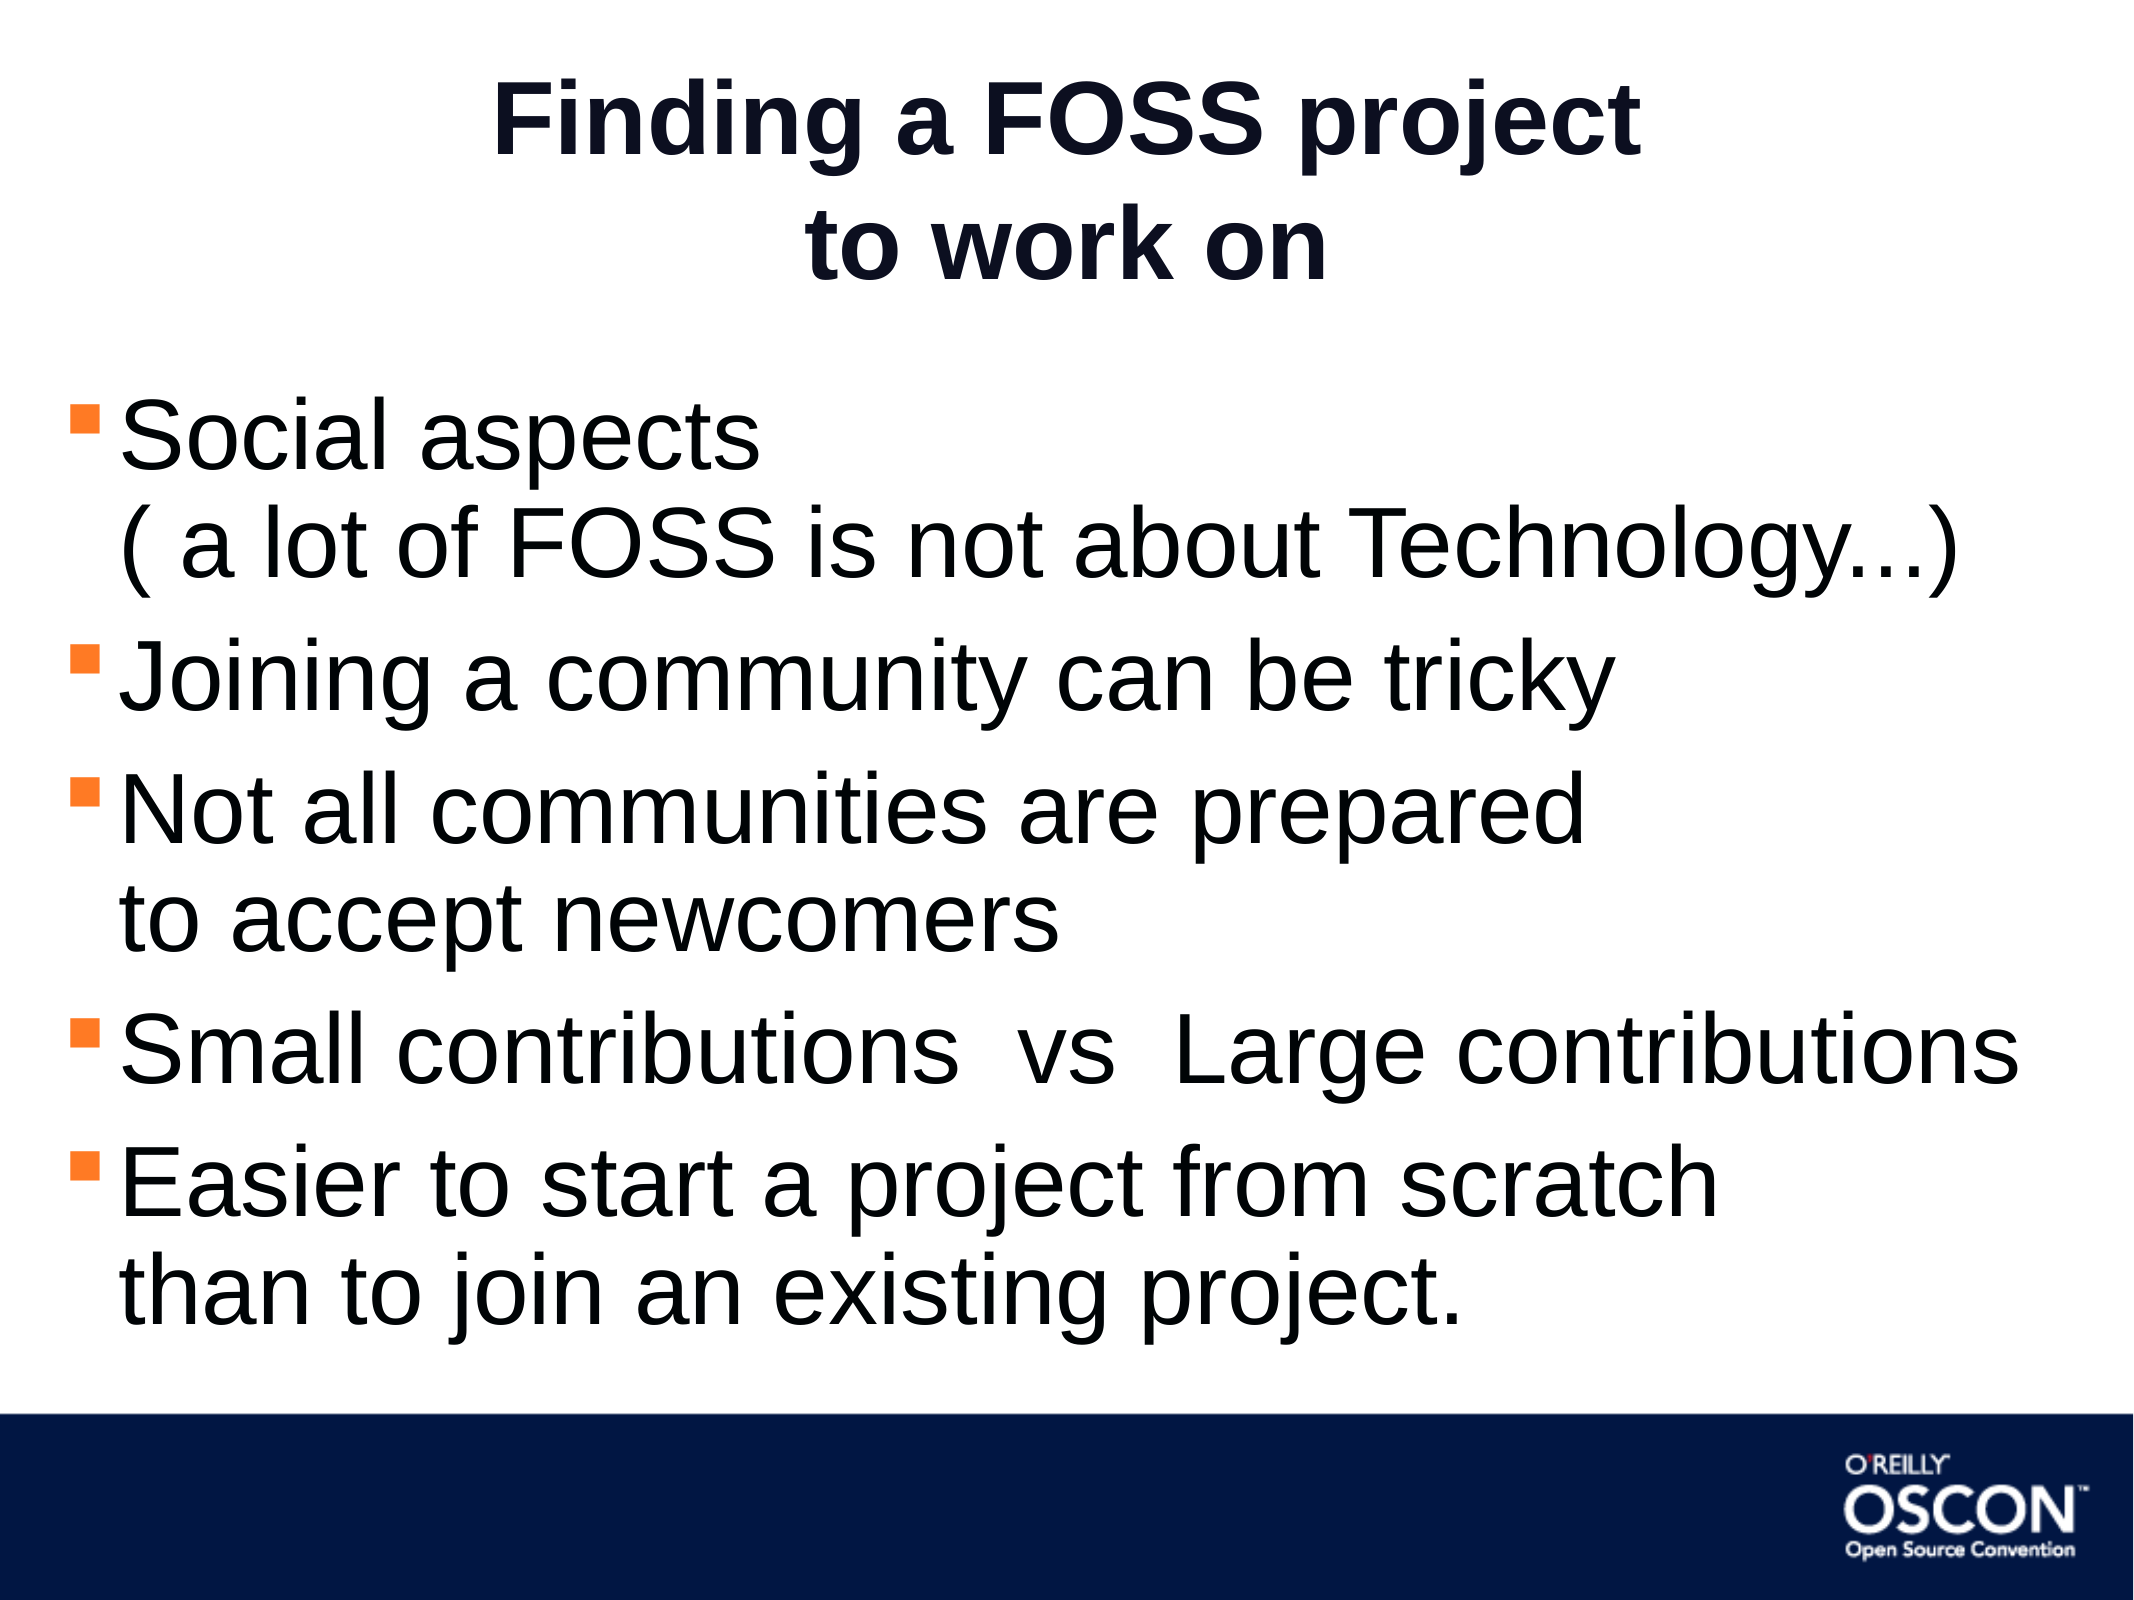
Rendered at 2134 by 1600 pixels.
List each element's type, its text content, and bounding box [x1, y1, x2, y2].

title Finding a FOSS project to work on [41, 42, 2094, 309]
picture [0, 0, 2134, 1600]
list Social aspects ( a lot of FOSS is not about Technology...) Joining a community can be tricky Not all communities are prepared to accept newcomers Small contributions vs Large contributions Easier to start a project from scratch than to join an existing project. [47, 375, 2100, 1355]
